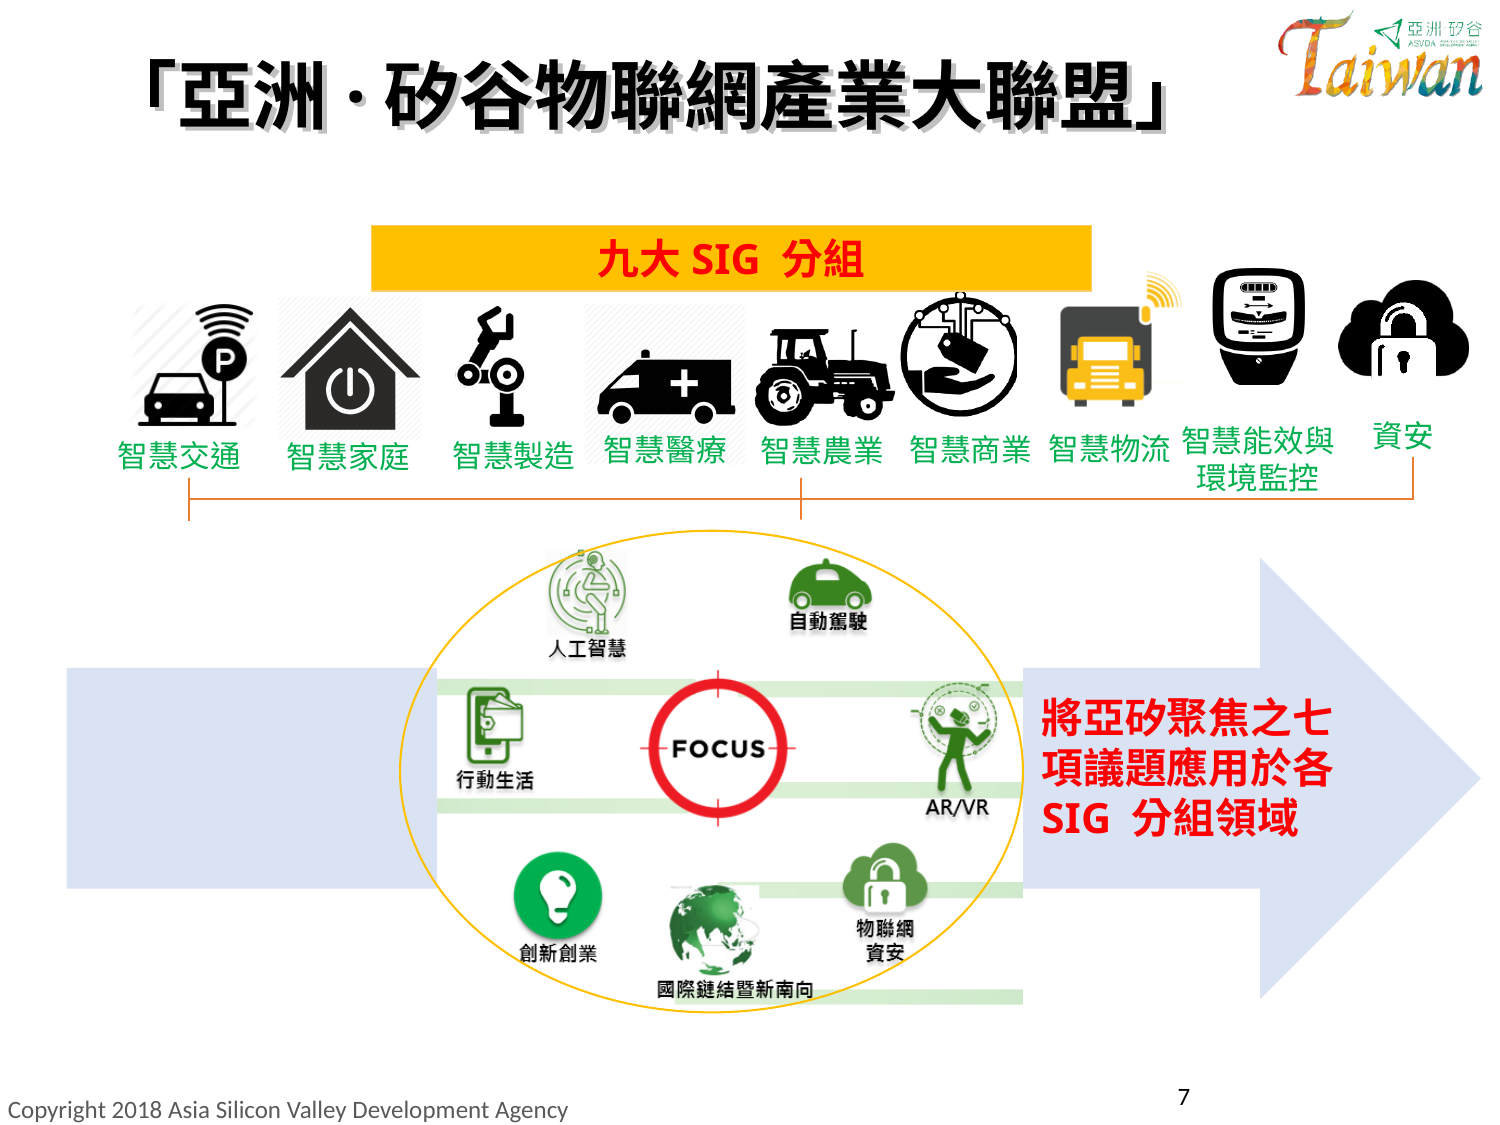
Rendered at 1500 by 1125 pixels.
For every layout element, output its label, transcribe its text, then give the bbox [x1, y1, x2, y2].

picture [128, 300, 259, 430]
text_box 智慧醫療 [573, 418, 750, 481]
picture [437, 541, 1021, 1009]
text_box 智慧製造 [422, 424, 606, 487]
text_box 將亞矽聚焦之七項議題應用於各SIG 分組領域 [1026, 684, 1377, 851]
text_box 智慧農業 [730, 419, 915, 482]
picture [437, 889, 645, 1009]
text_box 智慧商業 [879, 418, 1063, 481]
text_box 智慧家庭 [262, 424, 435, 489]
text_box 智慧能效與環境監控 [1166, 415, 1311, 478]
text_box 九大SIG 分組 [371, 225, 1092, 291]
picture [583, 302, 747, 418]
text_box [66, 667, 437, 889]
text_box [1023, 557, 1481, 1000]
text_box 6 [1162, 1065, 1500, 1125]
picture [810, 541, 1023, 744]
text_box 「亞洲·矽谷物聯網產業大聯盟」 [42, 51, 1271, 147]
text_box 資安 [1311, 404, 1496, 467]
text_box [402, 667, 437, 881]
picture [276, 295, 567, 441]
picture [778, 799, 1023, 1009]
picture [437, 541, 613, 654]
text_box 智慧物流 [1018, 417, 1200, 480]
picture [750, 253, 1323, 431]
picture [1338, 263, 1469, 393]
text_box 智慧交通 [87, 424, 262, 487]
text_box 智慧能效與環境監控 [1301, 467, 1350, 478]
